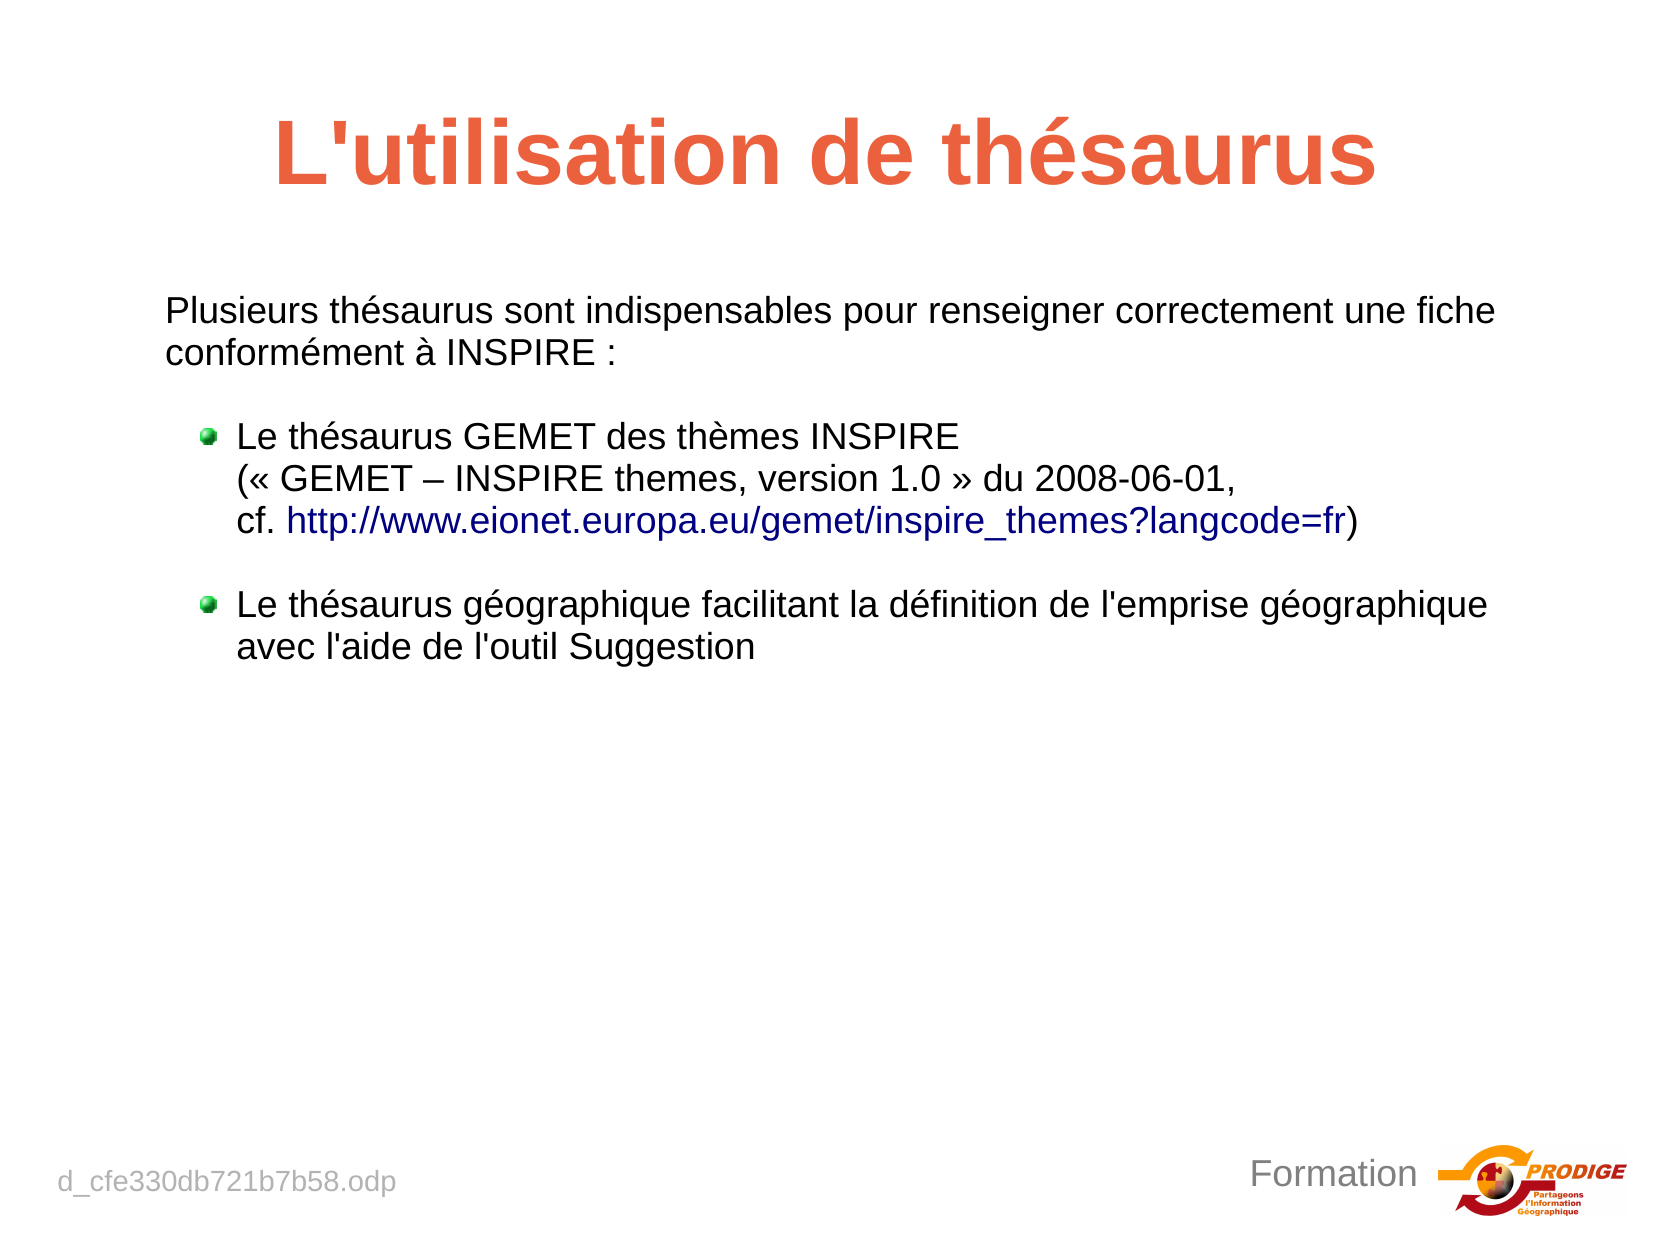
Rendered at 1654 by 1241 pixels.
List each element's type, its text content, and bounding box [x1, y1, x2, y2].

text_box Plusieurs thésaurus sont indispensables pour renseigner correctement une fiche conformément à INSPIRE : Le thésaurus GEMET des thèmes INSPIRE (« GEMET – INSPIRE themes, version 1.0 » du 2008-06-01, cf. http://www.eionet.europa.eu/gemet/inspire_themes?langcode=fr) Le thésaurus géographique facilitant la définition de l'emprise géographique avec l'aide de l'outil Suggestion [150, 281, 1522, 676]
title L'utilisation de thésaurus [82, 56, 1571, 250]
picture [1438, 1145, 1627, 1216]
